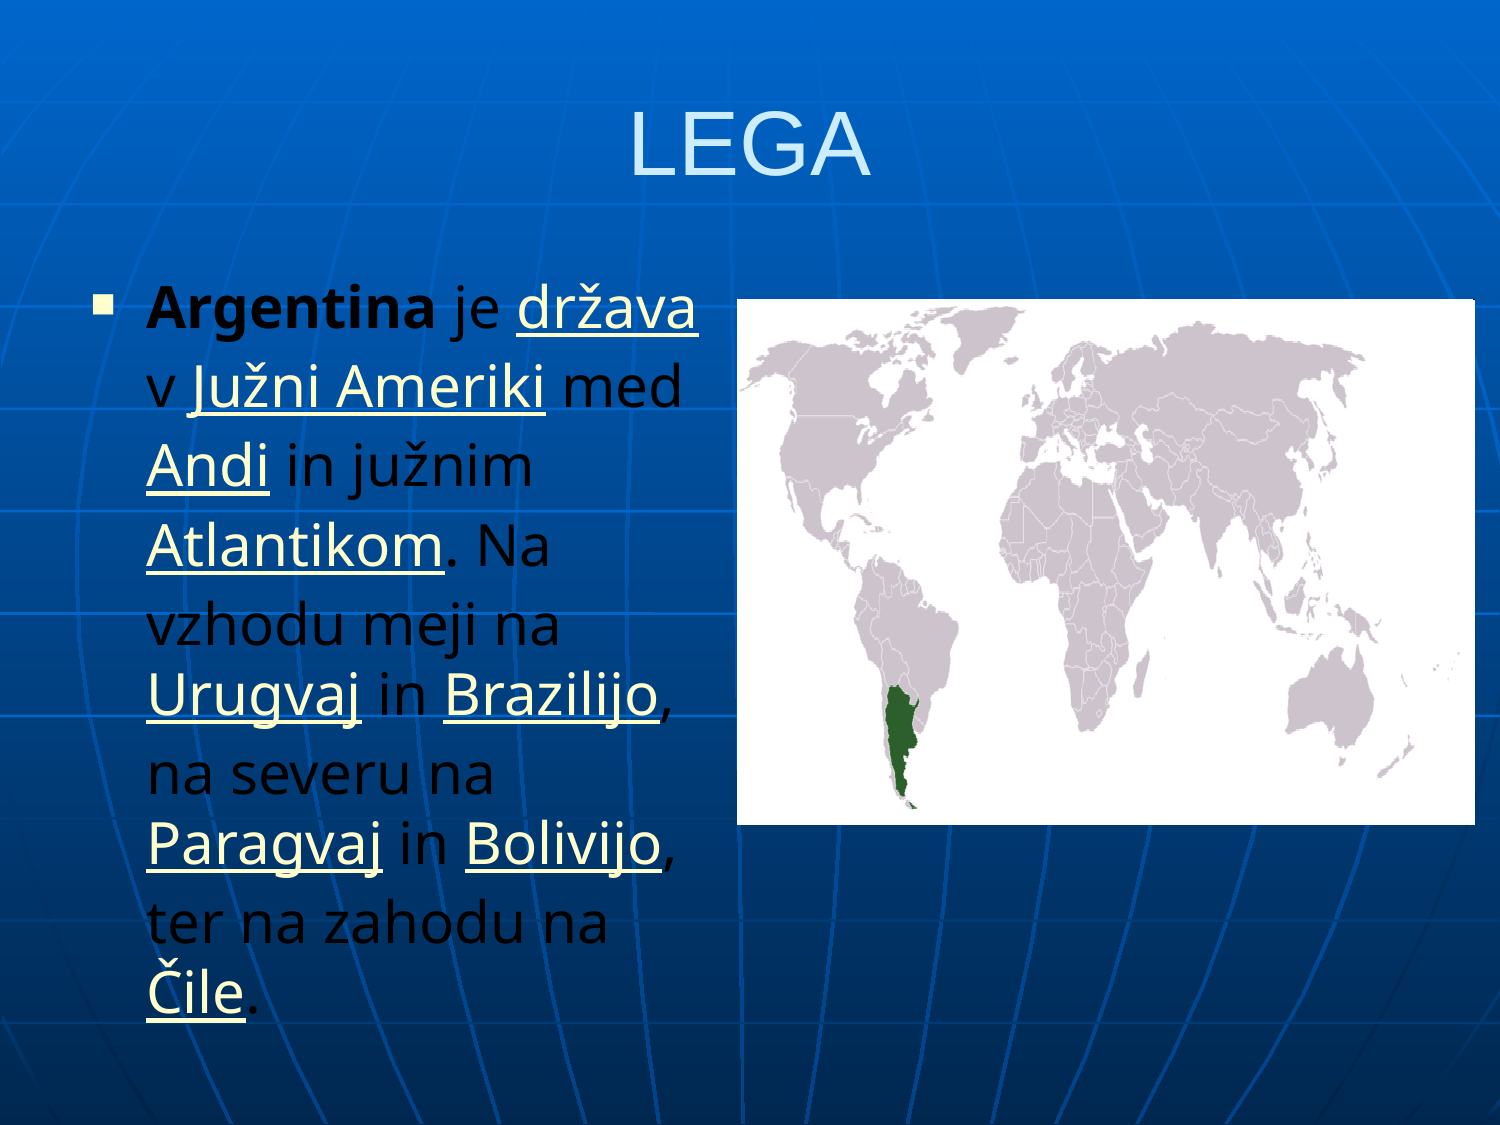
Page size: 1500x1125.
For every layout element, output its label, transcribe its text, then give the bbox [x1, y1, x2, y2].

picture [737, 299, 1475, 825]
list Argentina je država v Južni Ameriki med Andi in južnim Atlantikom. Na vzhodu meji na Urugvaj in Brazilijo, na severu na Paragvaj in Bolivijo, ter na zahodu na Čile. [75, 262, 738, 1006]
title LEGA [75, 45, 1425, 233]
